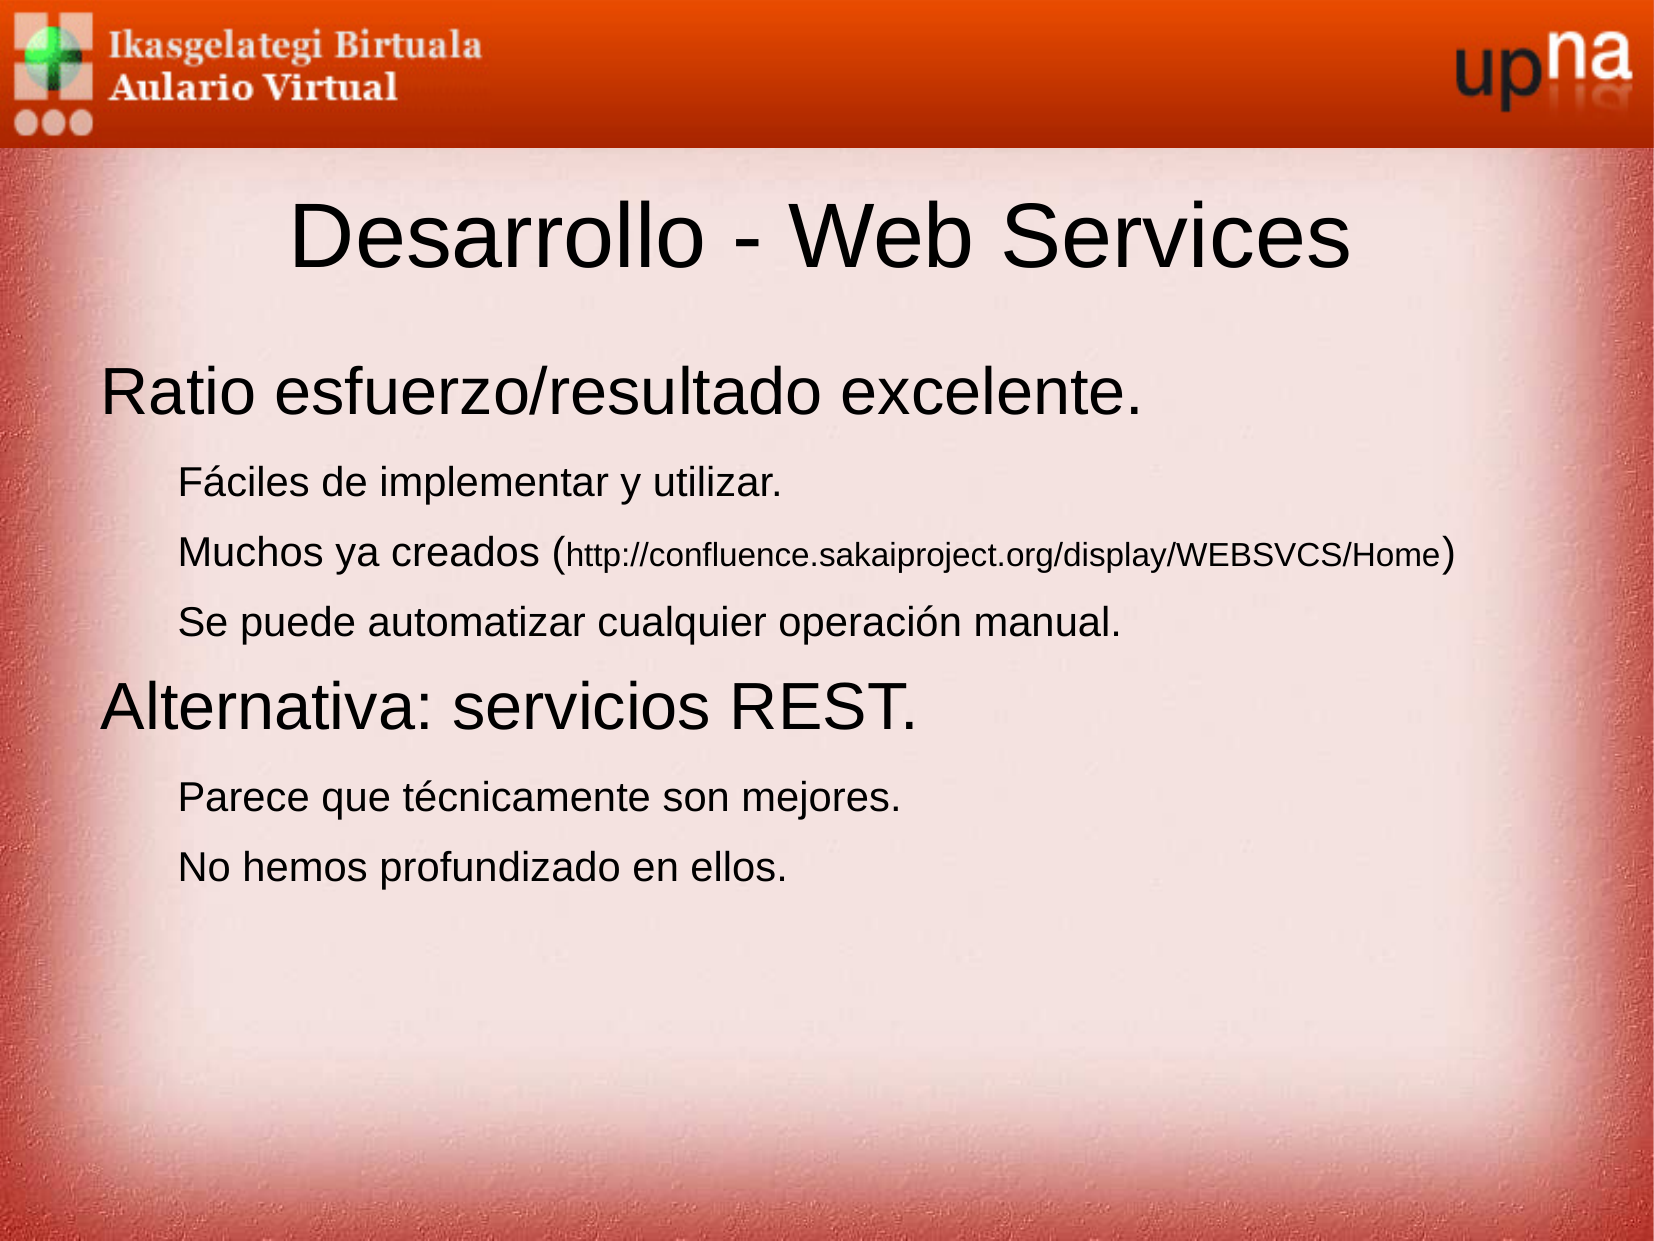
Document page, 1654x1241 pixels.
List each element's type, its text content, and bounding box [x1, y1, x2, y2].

list Ratio esfuerzo/resultado excelente. Fáciles de implementar y utilizar. Muchos ya creados (http://confluence.sakaiproject.org/display/WEBSVCS/Home) Se puede automatizar cualquier operación manual. Alternativa: servicios REST. Parece que técnicamente son mejores. No hemos profundizado en ellos. [83, 354, 1572, 1095]
picture [0, 0, 1654, 1241]
title Desarrollo - Web Services [77, 147, 1565, 325]
